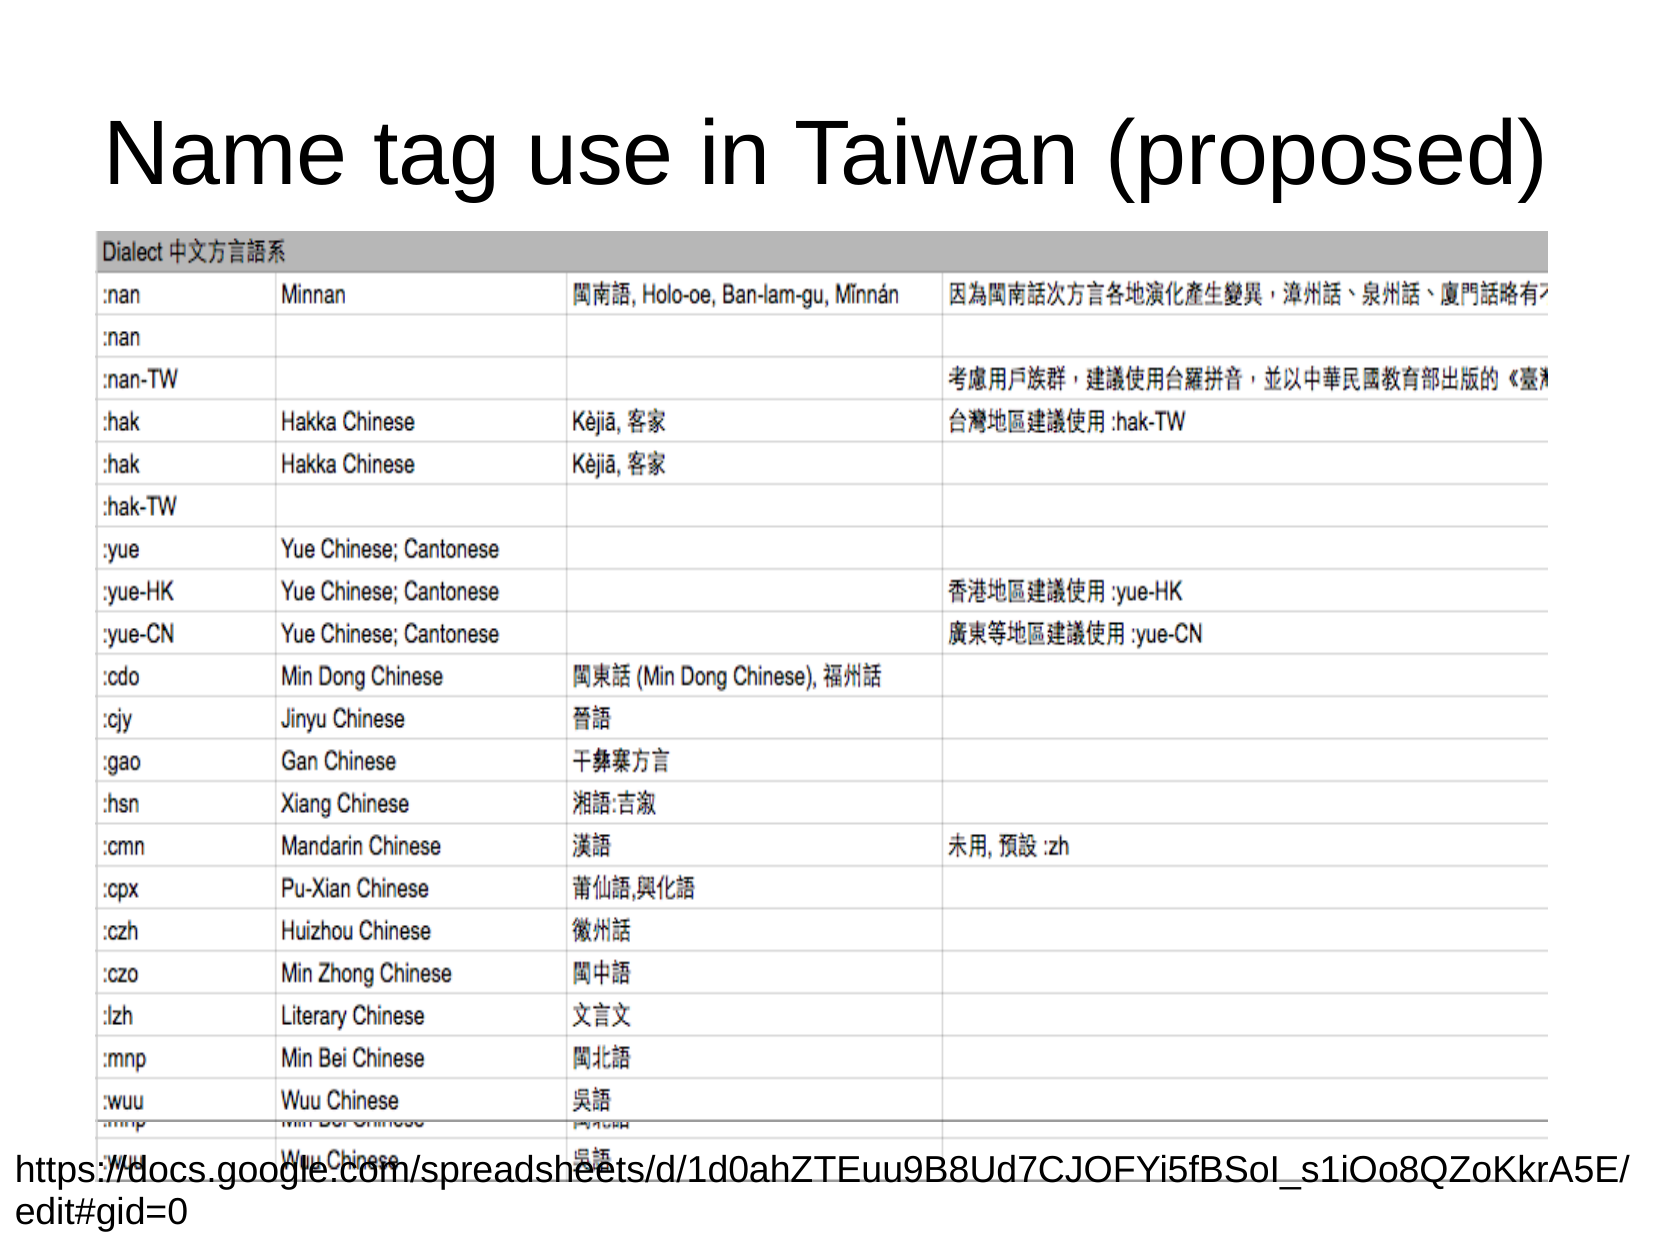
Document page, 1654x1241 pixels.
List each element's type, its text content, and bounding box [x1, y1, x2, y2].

title Name tag use in Taiwan (proposed) [82, 49, 1571, 257]
picture [95, 231, 1548, 1141]
text_box https://docs.google.com/spreadsheets/d/1d0ahZTEuu9B8Ud7CJOFYi5fBSoI_s1iOo8QZoKkrA5E/edit#gid=0 [0, 1141, 1654, 1241]
